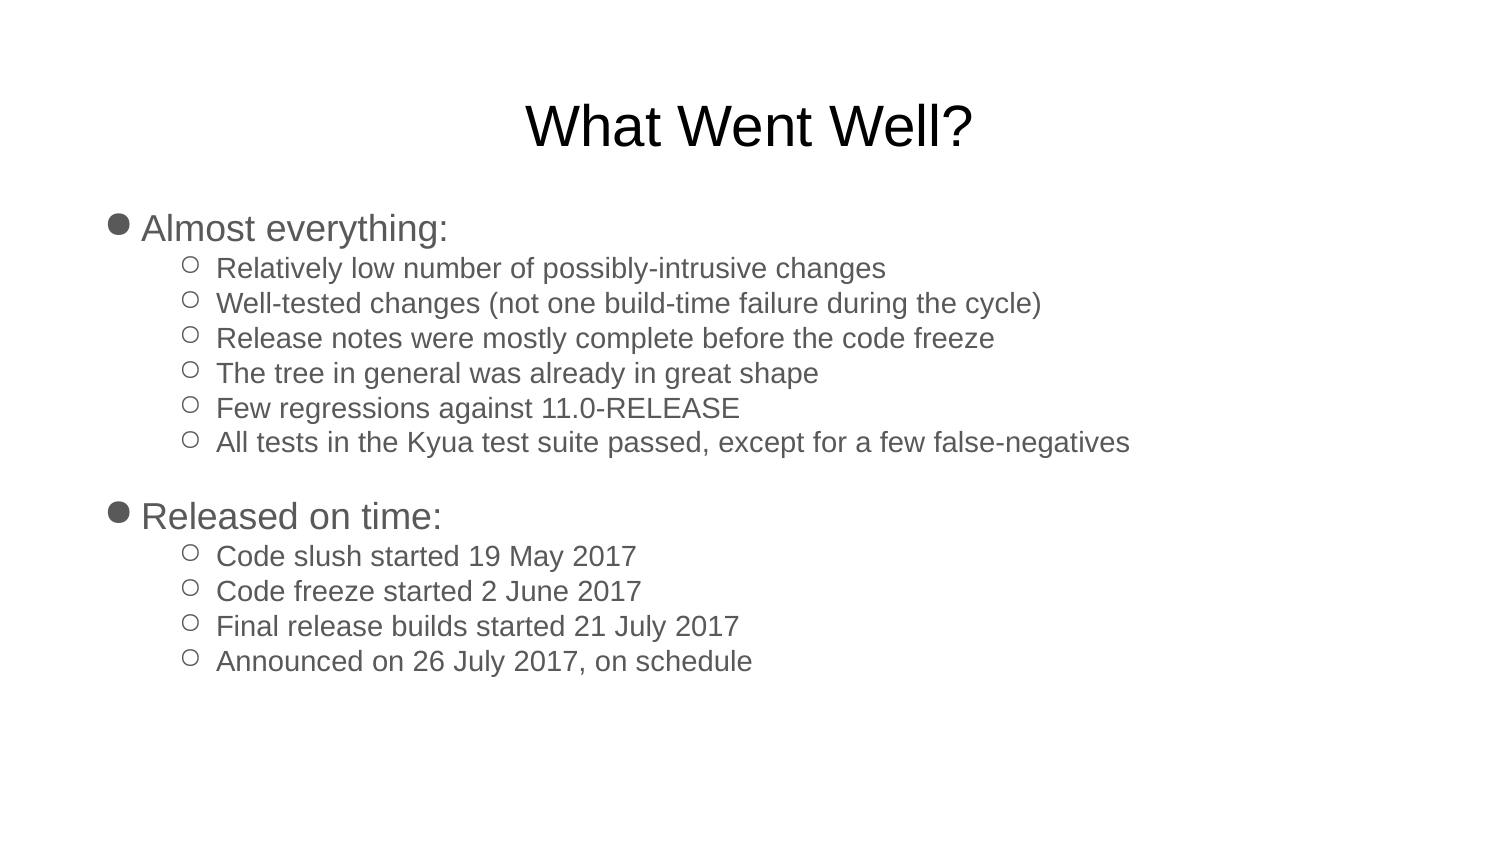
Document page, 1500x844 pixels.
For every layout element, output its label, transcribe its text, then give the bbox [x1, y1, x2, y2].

list Almost everything: Relatively low number of possibly-intrusive changes Well-tested changes (not one build-time failure during the cycle) Release notes were mostly complete before the code freeze The tree in general was already in great shape Few regressions against 11.0-RELEASE All tests in the Kyua test suite passed, except for a few false-negatives Released on time: Code slush started 19 May 2017 Code freeze started 2 June 2017 Final release builds started 21 July 2017 Announced on 26 July 2017, on schedule [51, 189, 1449, 750]
title What Went Well? [51, 72, 1449, 167]
